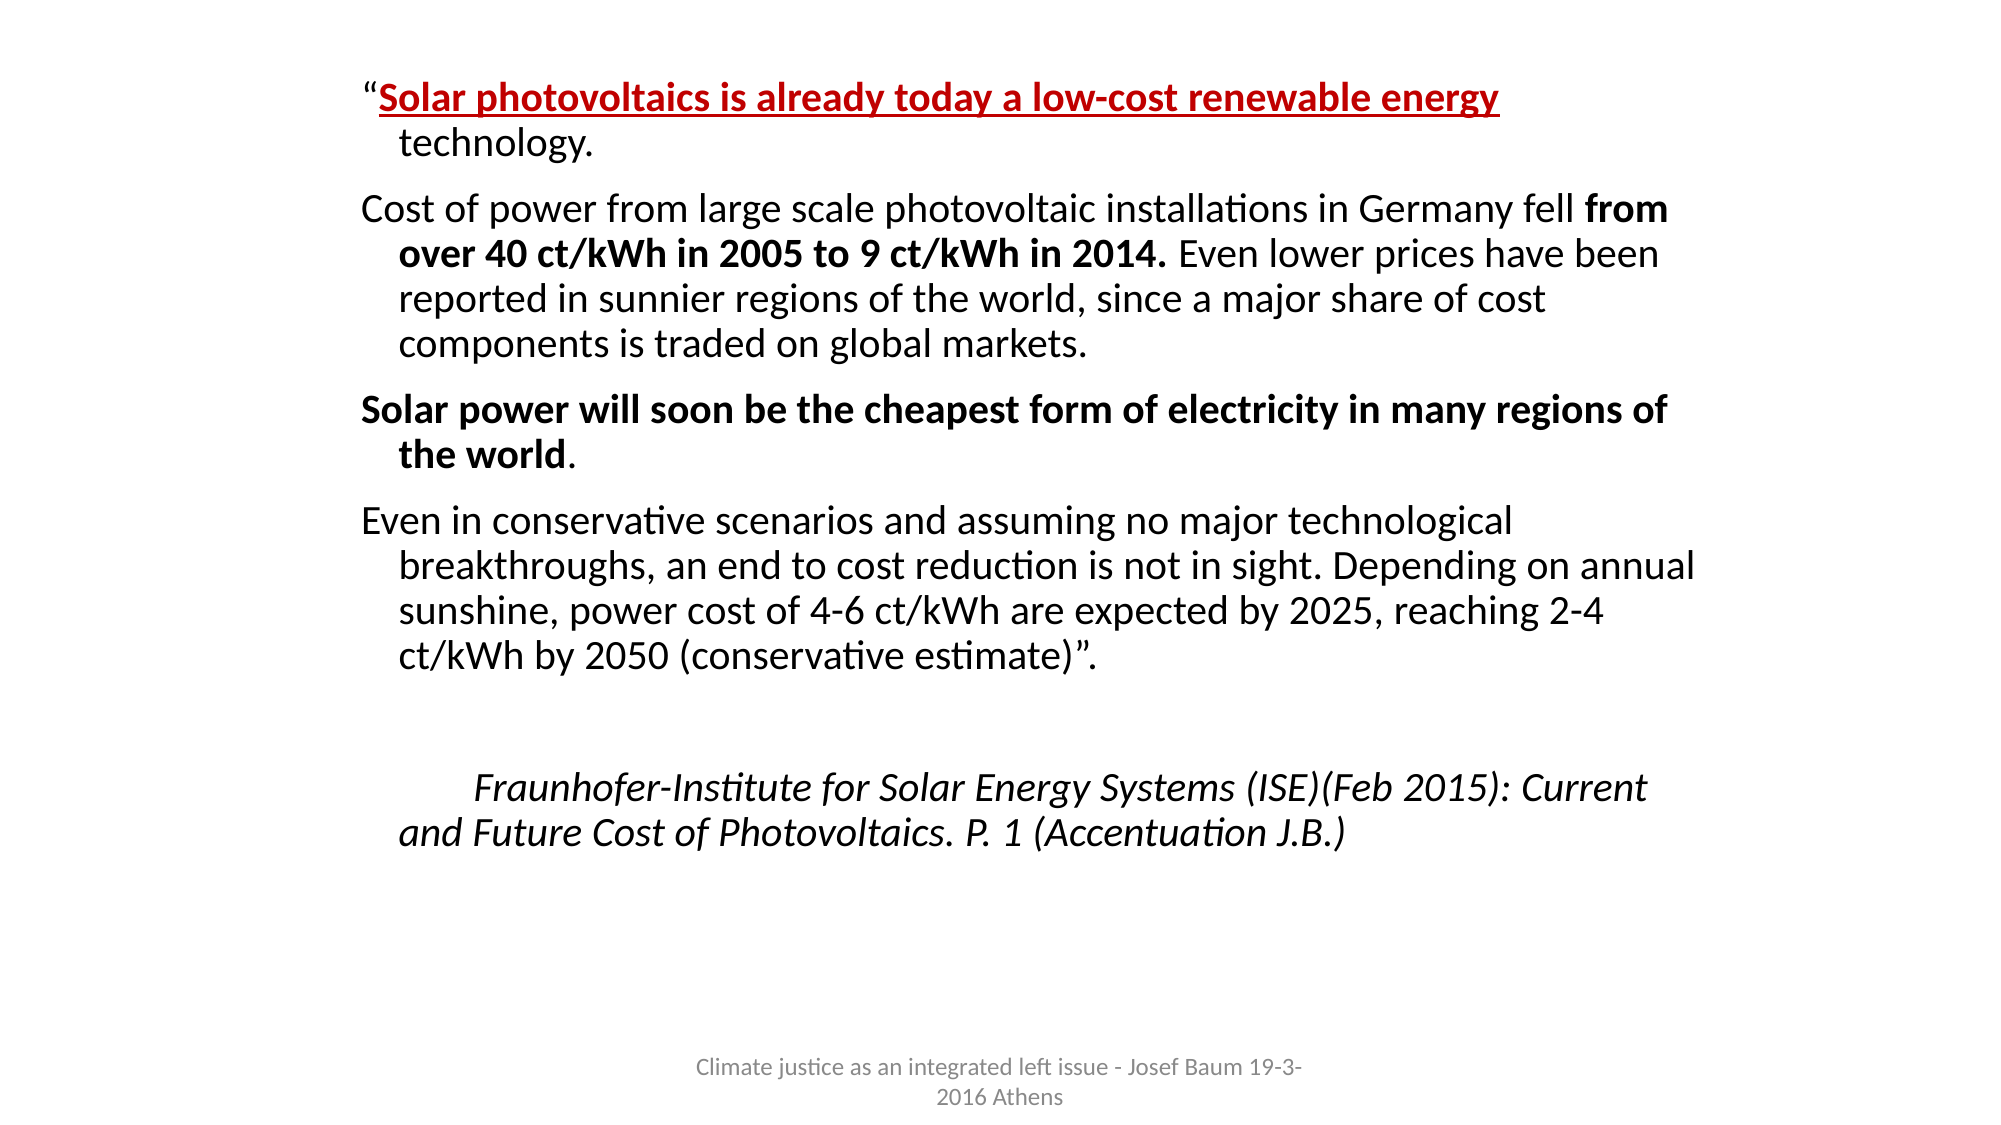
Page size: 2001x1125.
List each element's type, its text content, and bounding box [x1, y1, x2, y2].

list “Solar photovoltaics is already today a low-cost renewable energy technology. Cost of power from large scale photovoltaic installations in Germany fell from over 40 ct/kWh in 2005 to 9 ct/kWh in 2014. Even lower prices have been reported in sunnier regions of the world, since a major share of cost components is traded on global markets. Solar power will soon be the cheapest form of electricity in many regions of the world. Even in conservative scenarios and assuming no major technological breakthroughs, an end to cost reduction is not in sight. Depending on annual sunshine, power cost of 4-6 ct/kWh are expected by 2025, reaching 2-4 ct/kWh by 2050 (conservative estimate)”. Fraunhofer-Institute for Solar Energy Systems (ISE)(Feb 2015): Current and Future Cost of Photovoltaics. P. 1 (Accentuation J.B.) [308, 85, 1713, 976]
text_box Climate justice as an integrated left issue - Josef Baum 19-3-2016 Athens [662, 1042, 1338, 1103]
title [137, 59, 1863, 278]
